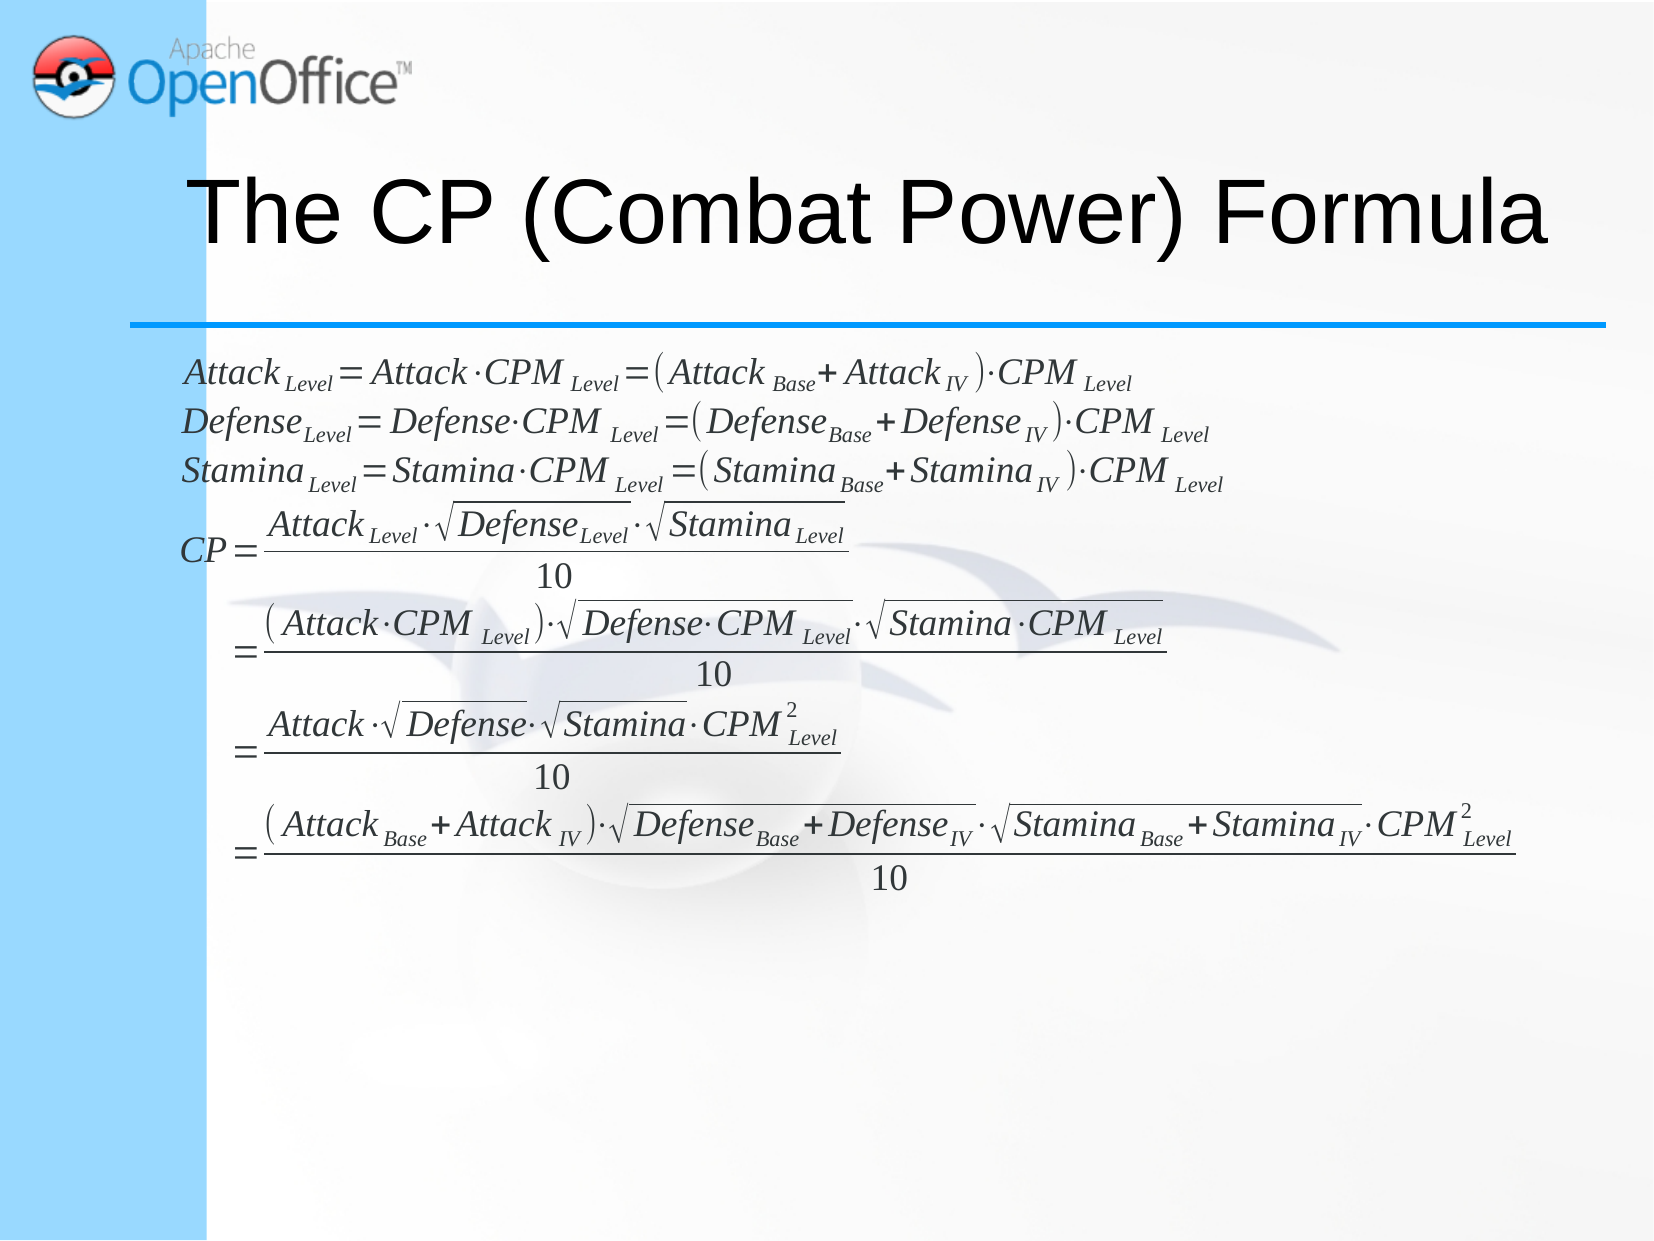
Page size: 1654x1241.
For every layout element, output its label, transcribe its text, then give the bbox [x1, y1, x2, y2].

title The CP (Combat Power) Formula [165, 108, 1571, 316]
picture [31, 2, 1654, 1241]
chart [165, 349, 1571, 1168]
